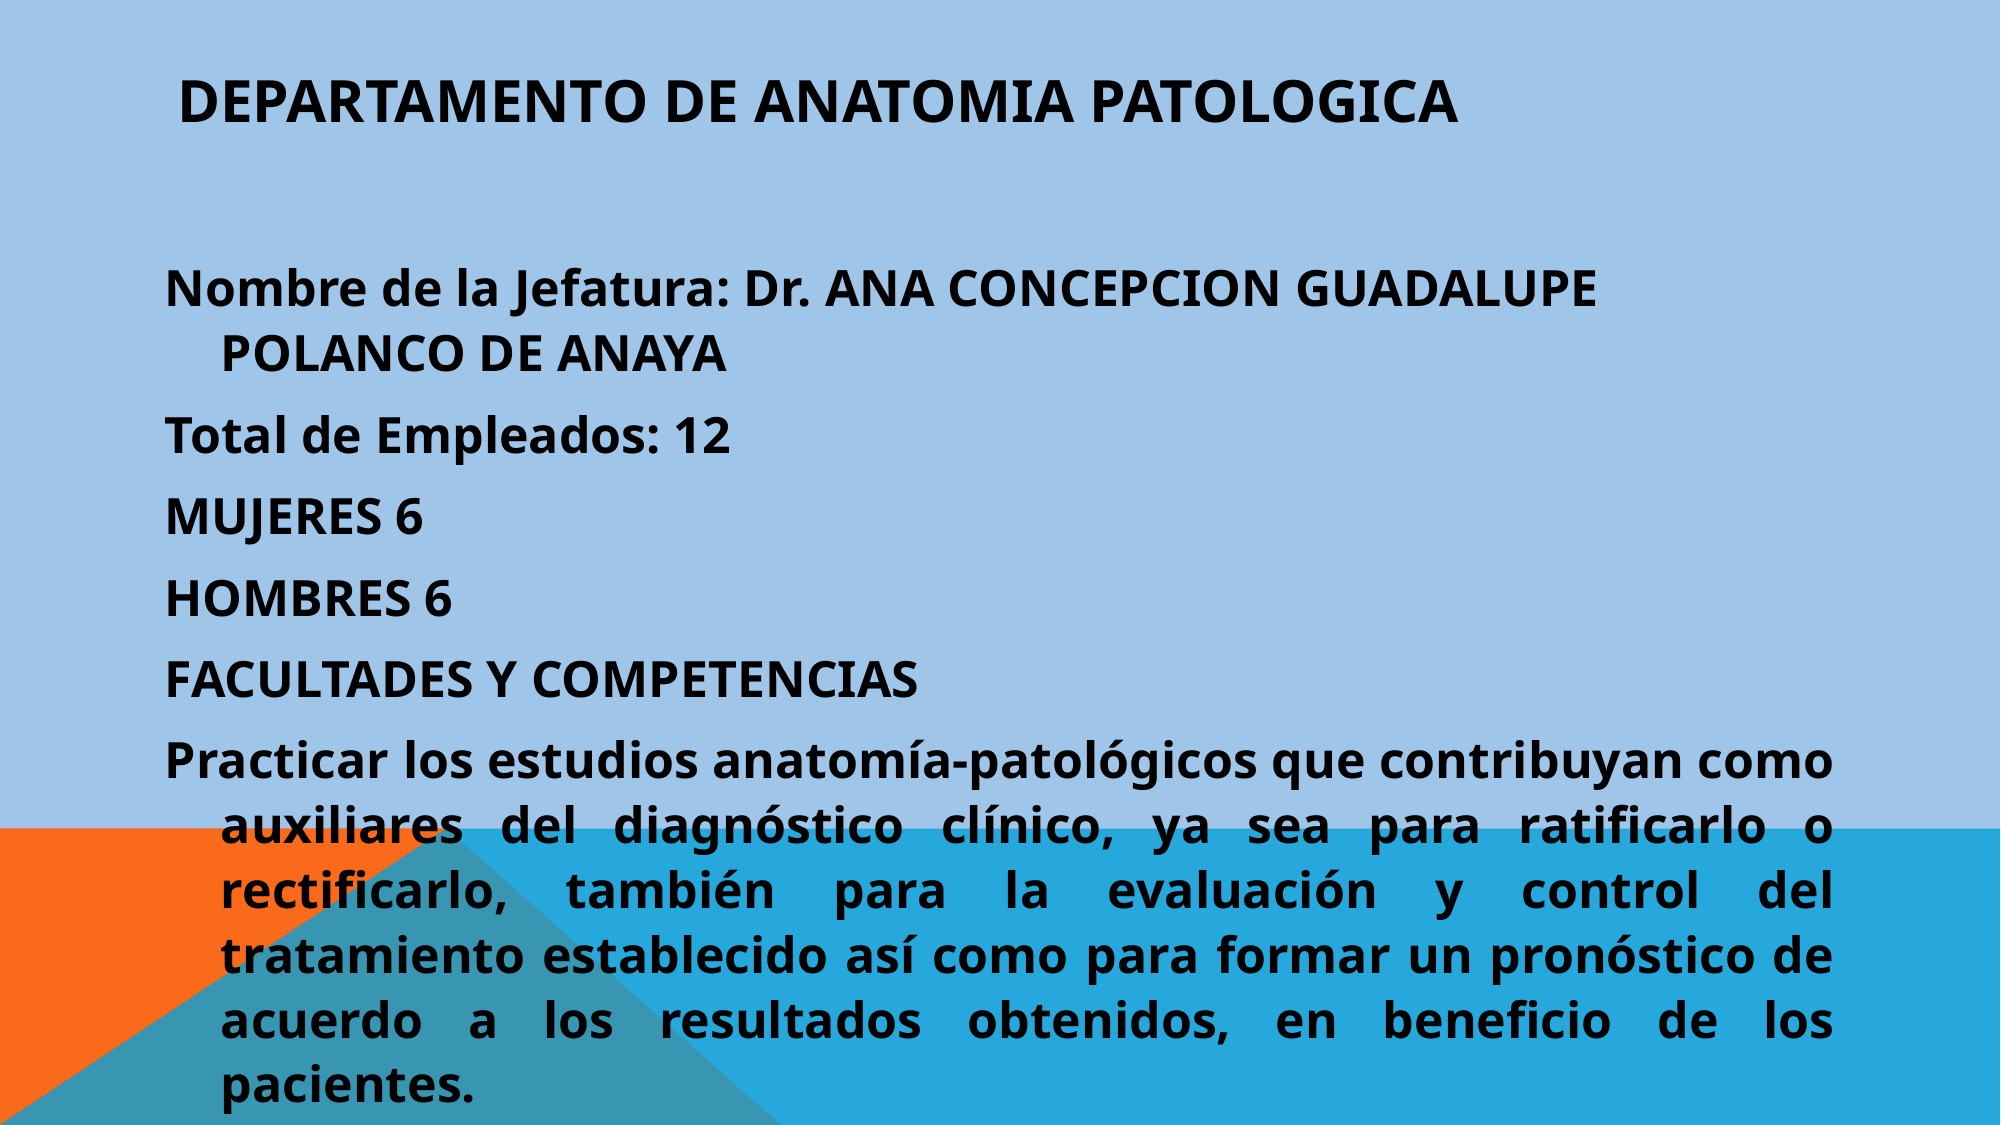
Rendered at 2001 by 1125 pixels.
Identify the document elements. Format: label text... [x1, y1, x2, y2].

text_box Nombre de la Jefatura: Dr. ANA CONCEPCION GUADALUPE POLANCO DE ANAYA Total de Empleados: 12 MUJERES 6 HOMBRES 6 FACULTADES Y COMPETENCIAS Practicar los estudios anatomía-patológicos que contribuyan como auxiliares del diagnóstico clínico, ya sea para ratificarlo o rectificarlo, también para la evaluación y control del tratamiento establecido así como para formar un pronóstico de acuerdo a los resultados obtenidos, en beneficio de los pacientes. [149, 244, 1850, 1000]
text_box DEPARTAMENTO DE ANATOMIA PATOLOGICA [162, 56, 1863, 226]
